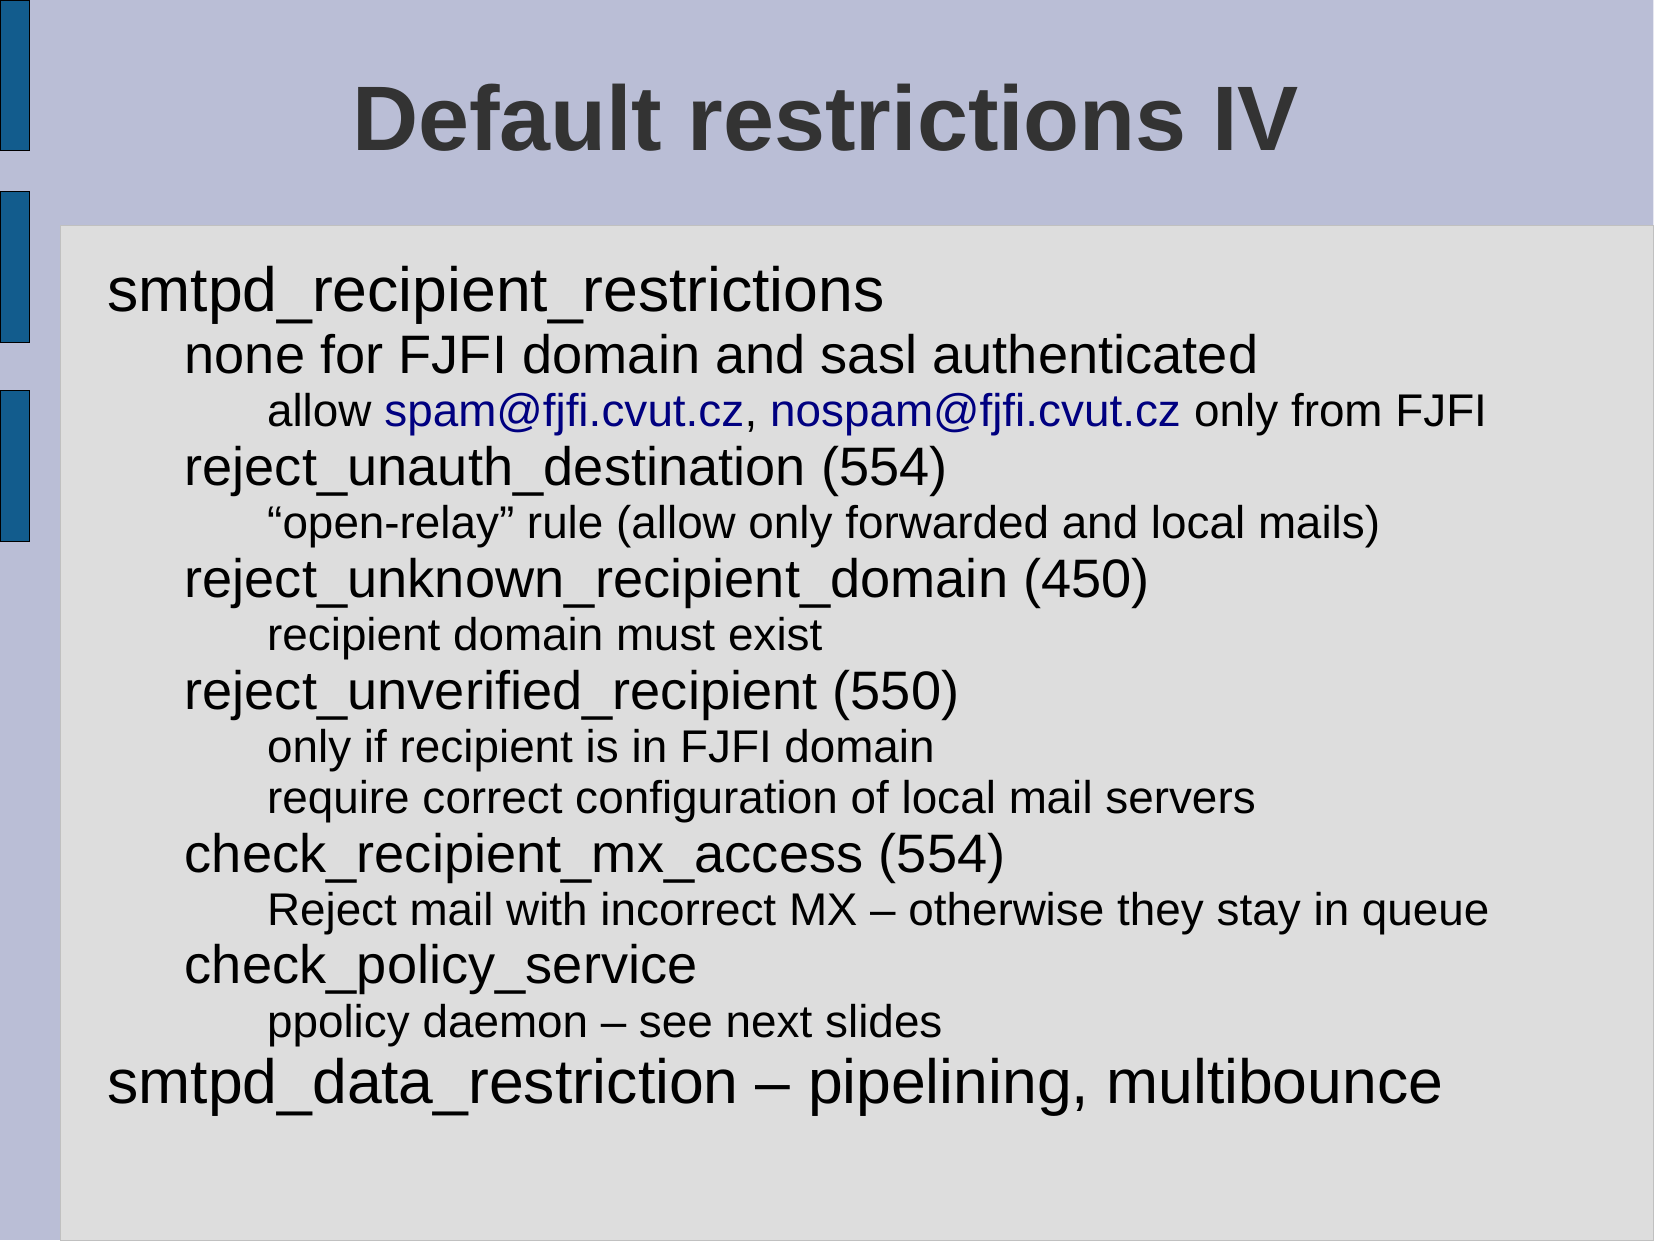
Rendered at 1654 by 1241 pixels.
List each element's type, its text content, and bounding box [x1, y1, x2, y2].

title Default restrictions IV [120, 15, 1533, 223]
list smtpd_recipient_restrictions none for FJFI domain and sasl authenticated allow spam@fjfi.cvut.cz, nospam@fjfi.cvut.cz only from FJFI reject_unauth_destination (554) “open-relay” rule (allow only forwarded and local mails) reject_unknown_recipient_domain (450) recipient domain must exist reject_unverified_recipient (550) only if recipient is in FJFI domain require correct configuration of local mail servers check_recipient_mx_access (554) Reject mail with incorrect MX – otherwise they stay in queue check_policy_service ppolicy daemon – see next slides smtpd_data_restriction – pipelining, multibounce [90, 255, 1561, 1186]
